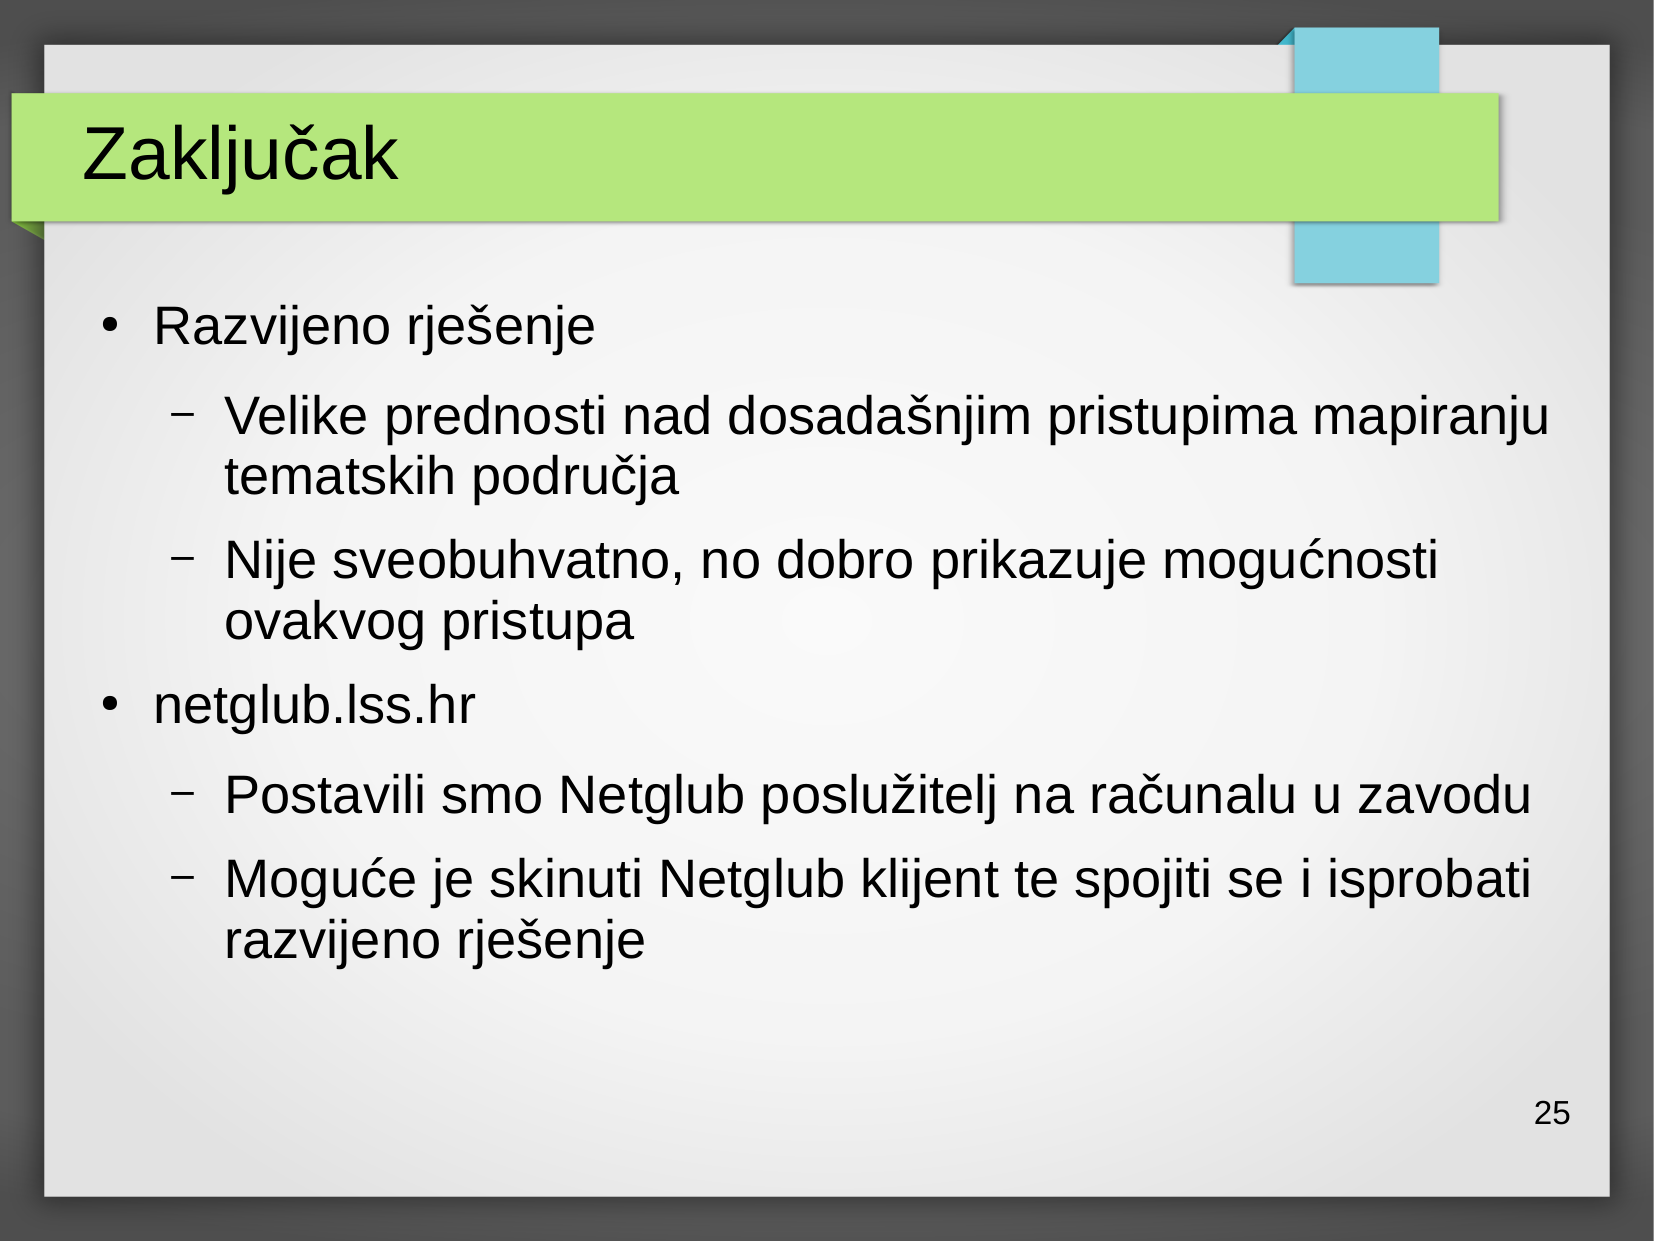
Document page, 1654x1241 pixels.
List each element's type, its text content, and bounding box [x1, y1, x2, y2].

picture [0, 0, 1654, 1241]
list Razvijeno rješenje Velike prednosti nad dosadašnjim pristupima mapiranju tematskih područja Nije sveobuhvatno, no dobro prikazuje mogućnosti ovakvog pristupa netglub.lss.hr Postavili smo Netglub poslužitelj na računalu u zavodu Moguće je skinuti Netglub klijent te spojiti se i isprobati razvijeno rješenje [82, 295, 1571, 1015]
title Zaključak [82, 94, 1264, 213]
